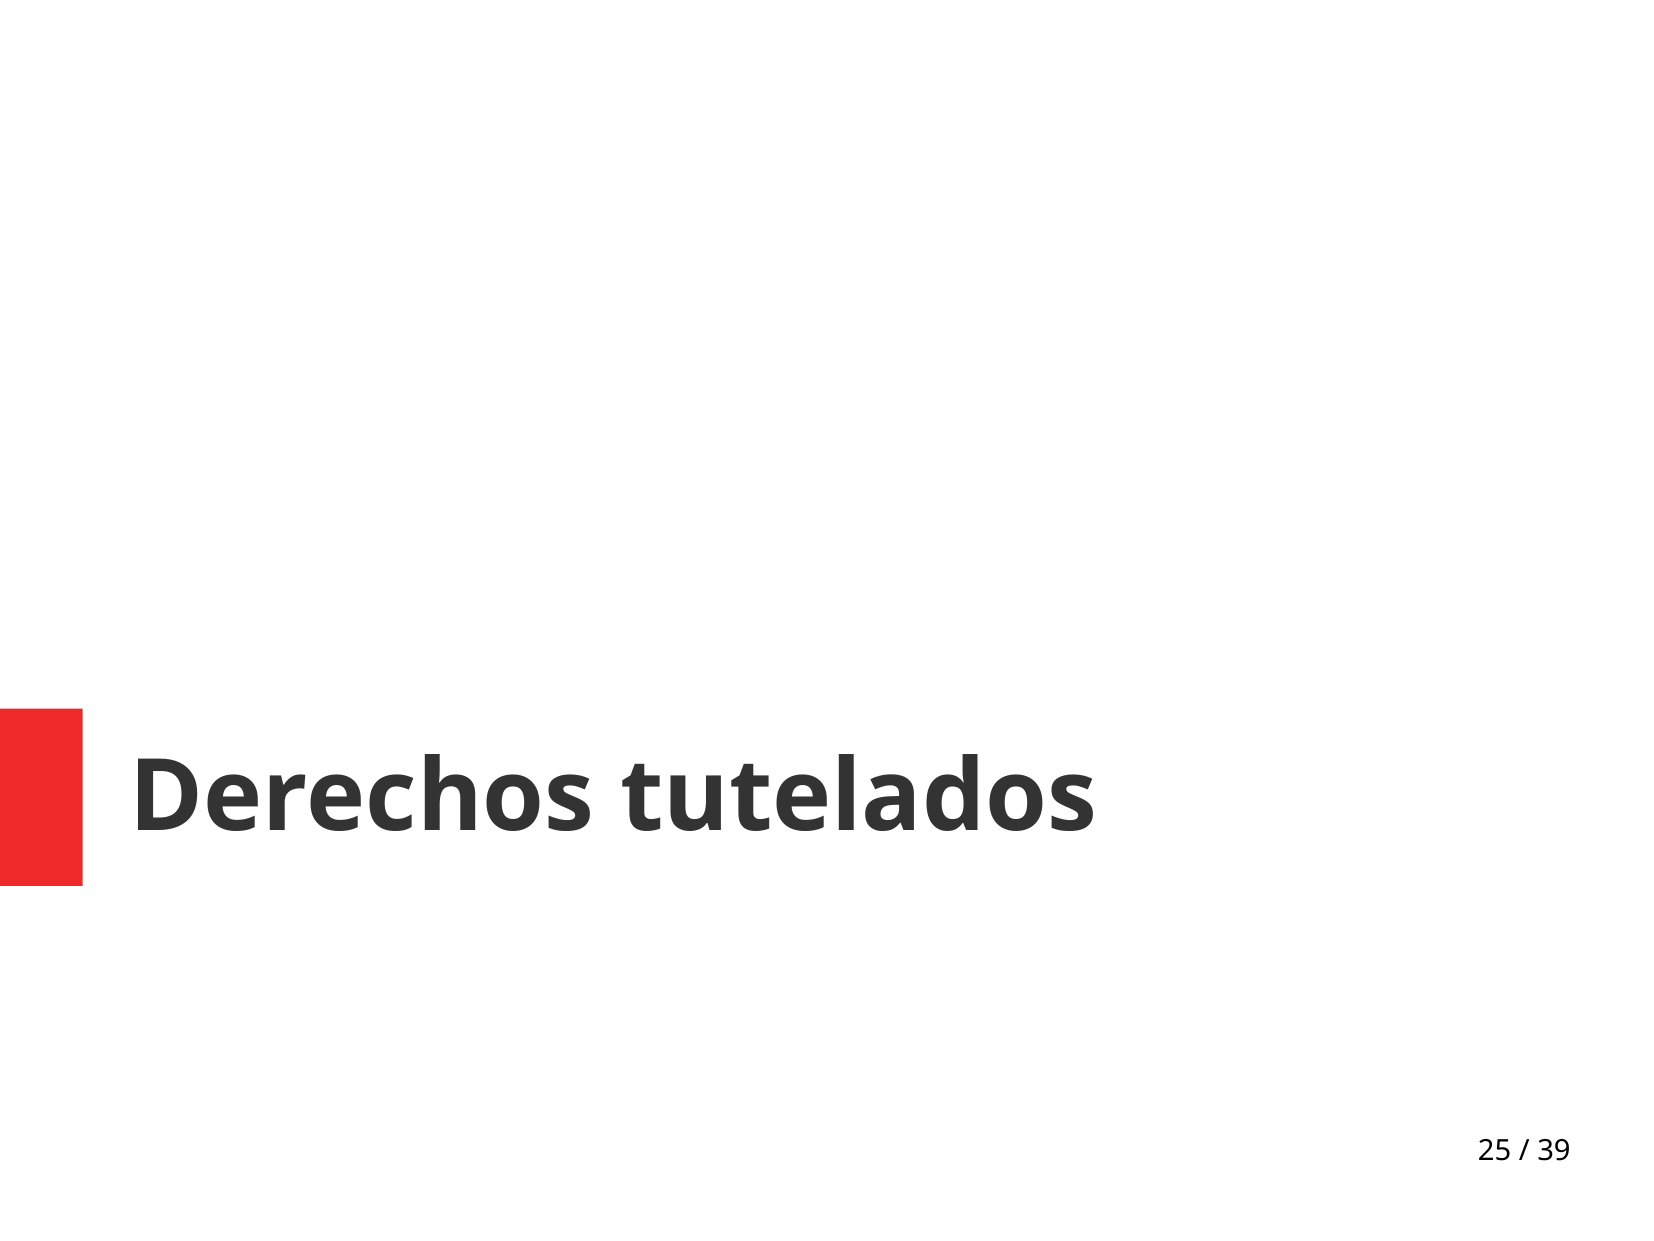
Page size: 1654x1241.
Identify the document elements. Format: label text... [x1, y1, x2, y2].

title Derechos tutelados [129, 673, 1536, 910]
